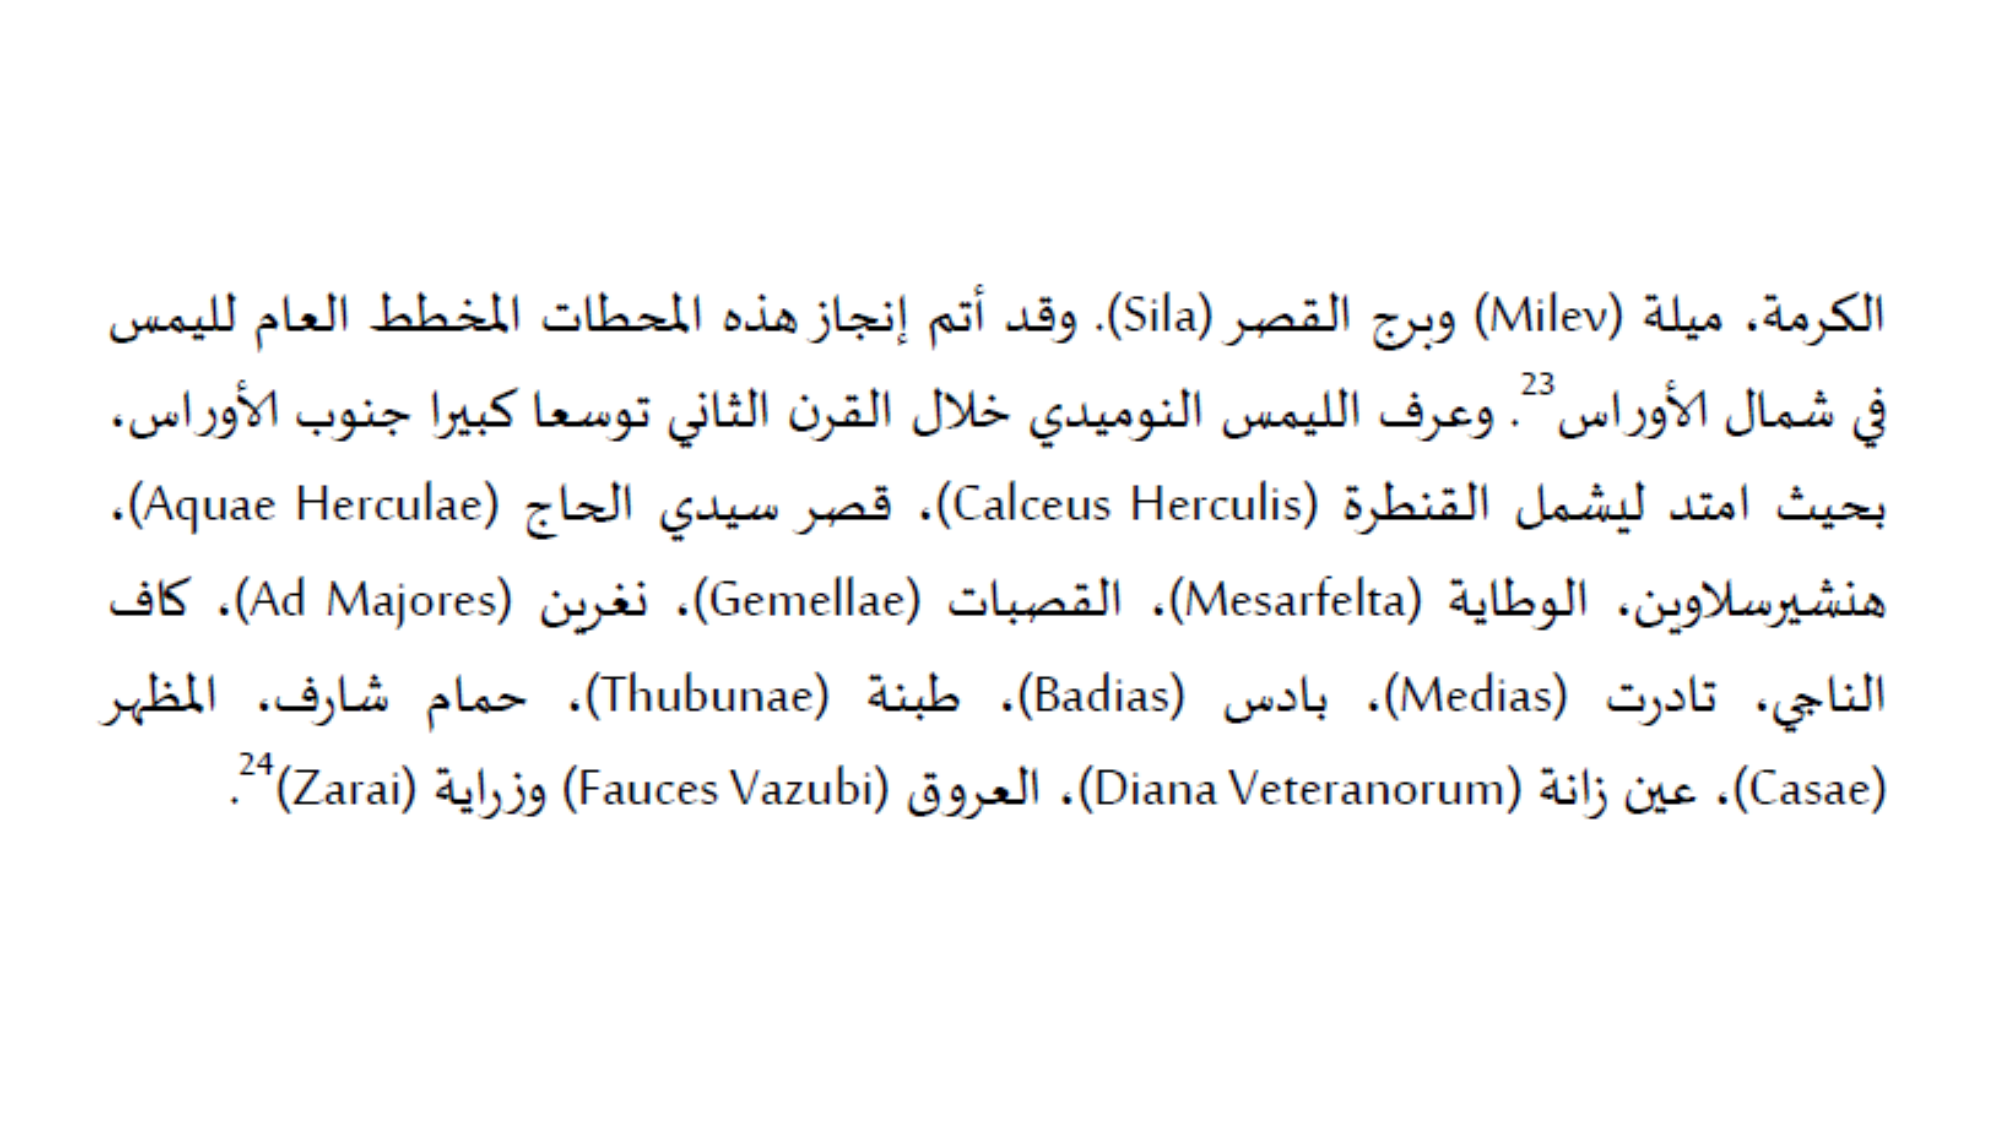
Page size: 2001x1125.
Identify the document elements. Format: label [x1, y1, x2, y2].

picture [89, 258, 1933, 874]
